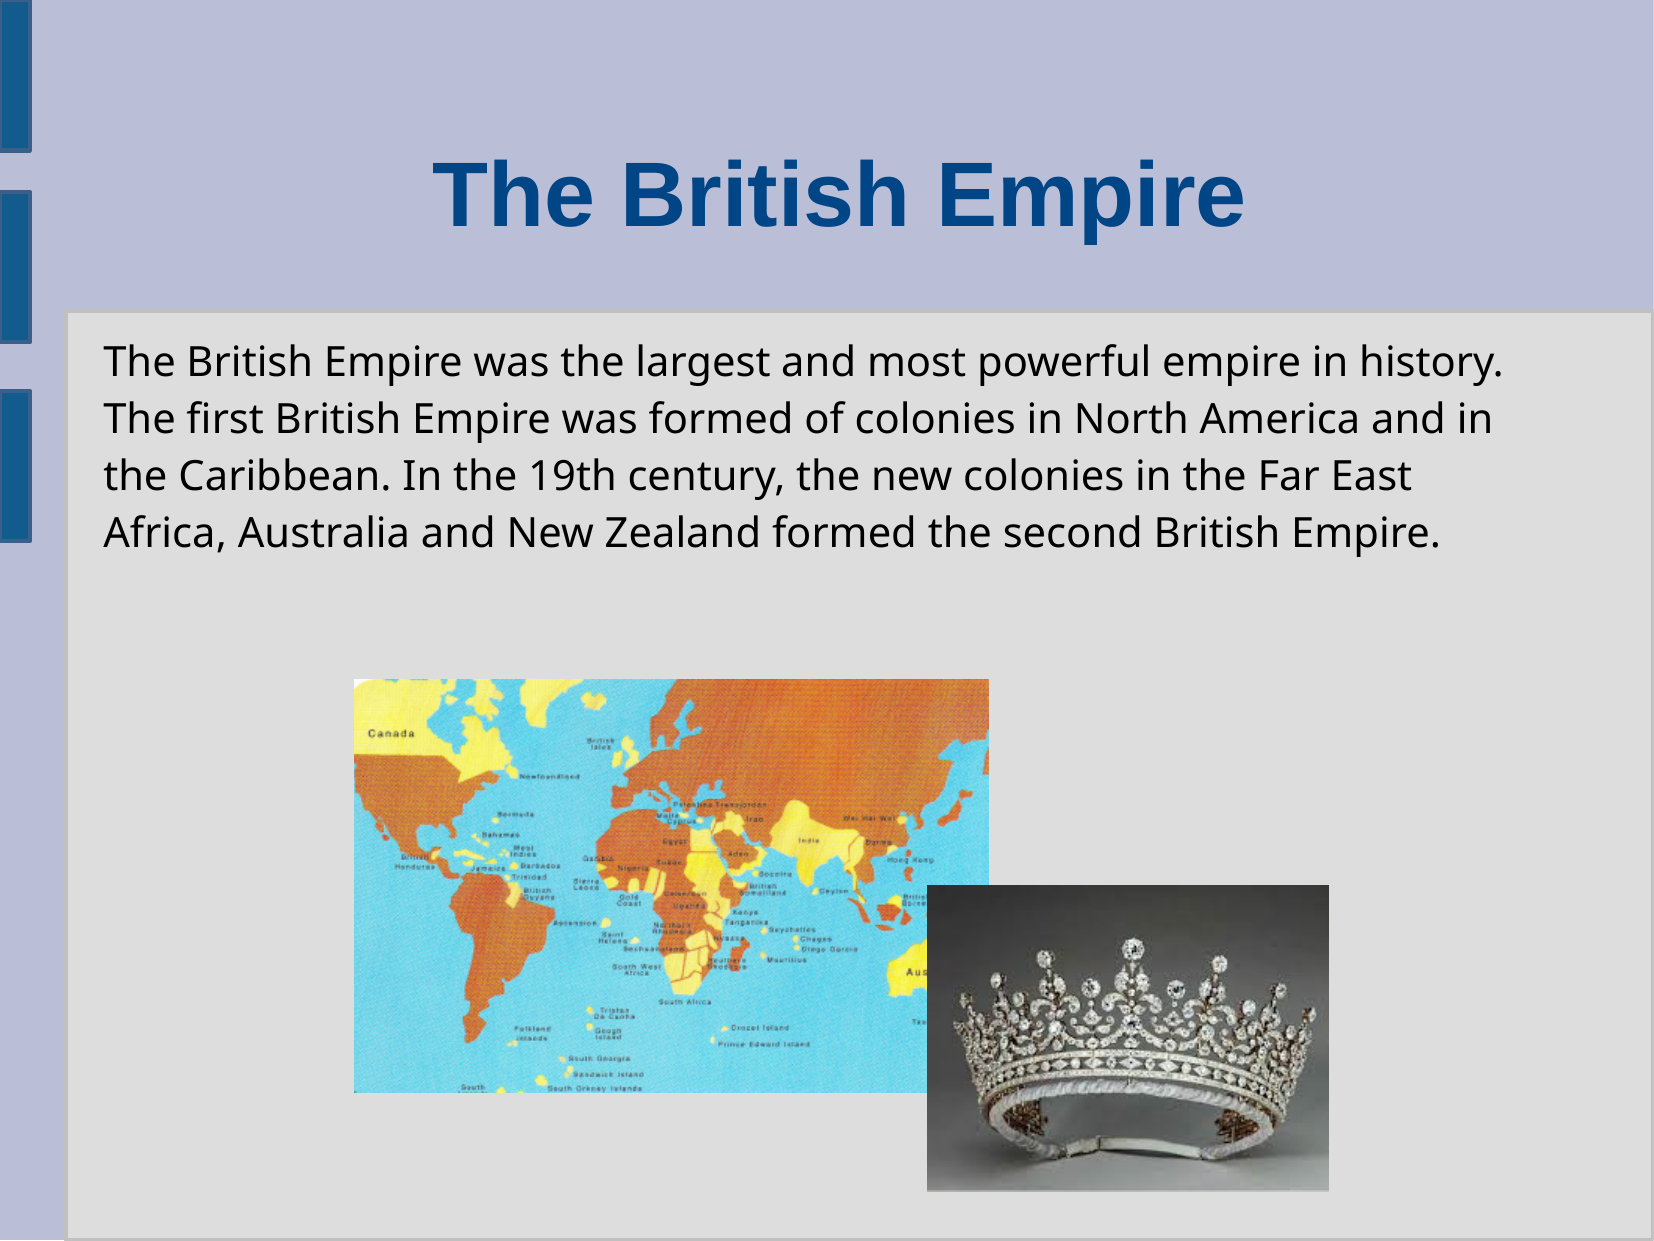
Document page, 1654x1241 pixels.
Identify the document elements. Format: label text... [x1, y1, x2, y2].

list The British Empire was the largest and most powerful empire in history. The first British Empire was formed of colonies in North America and in the Caribbean. In the 19th century, the new colonies in the Far East Africa, Australia and New Zealand formed the second British Empire. [88, 324, 1528, 1120]
title The British Empire [121, 91, 1534, 299]
picture [354, 679, 1329, 1192]
